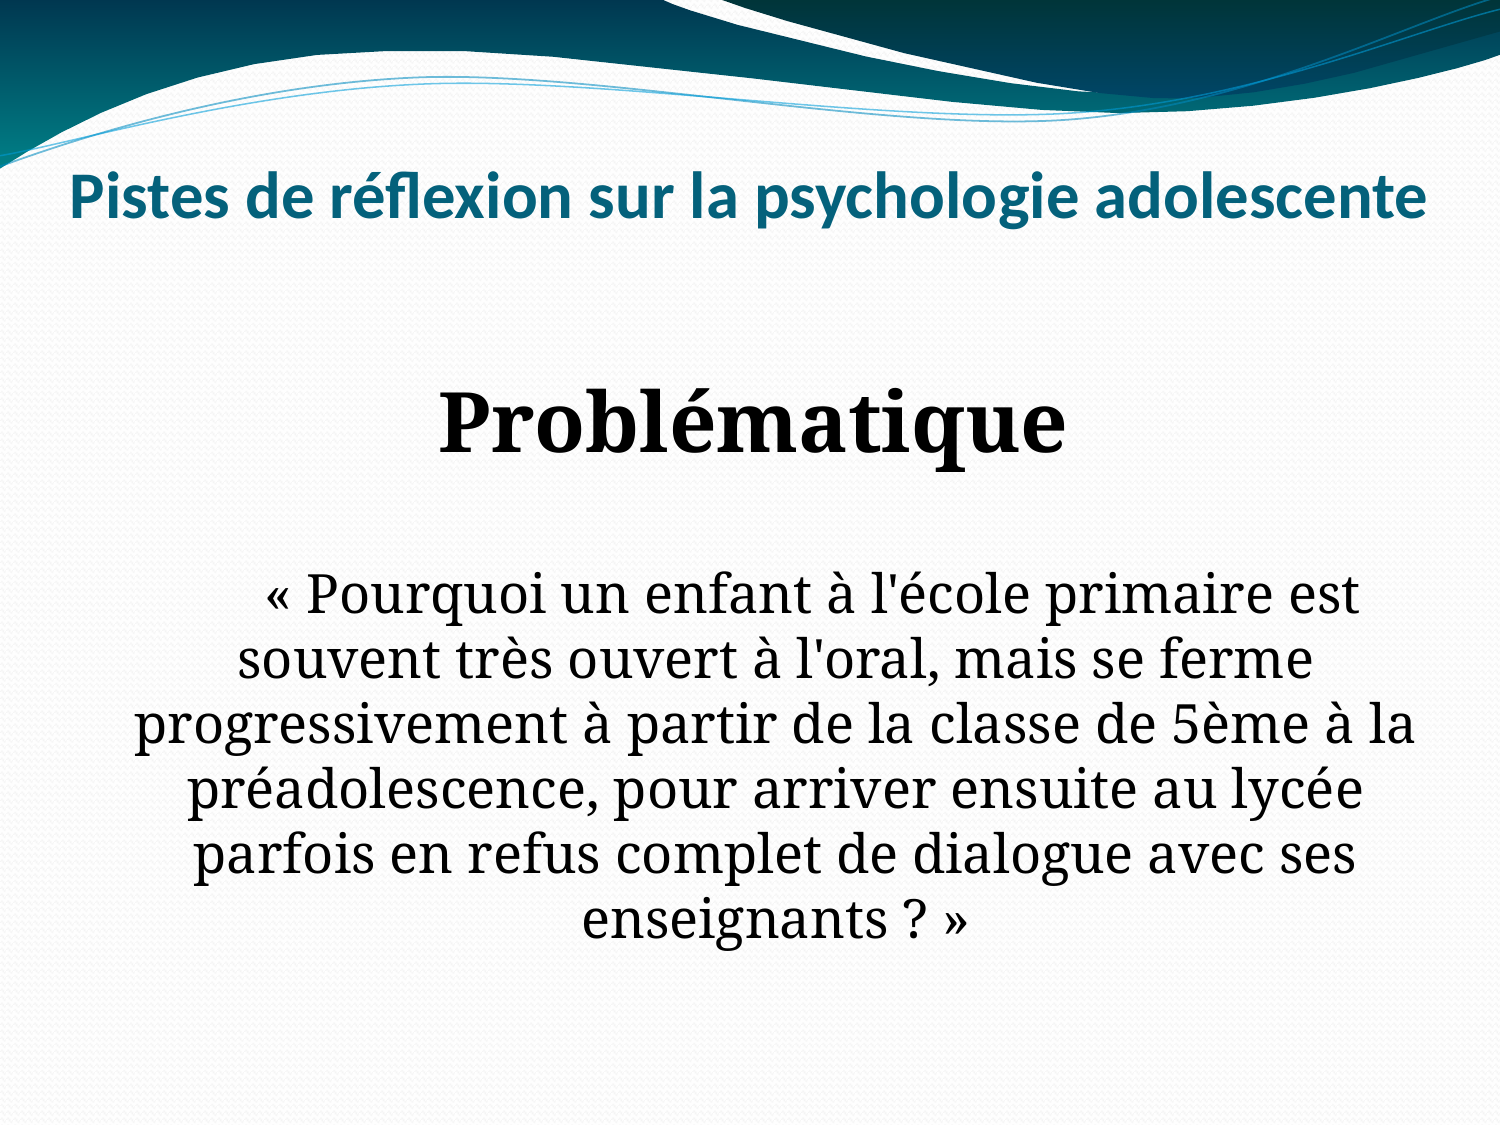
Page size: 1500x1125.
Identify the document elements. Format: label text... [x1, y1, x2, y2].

list Problématique « Pourquoi un enfant à l'école primaire est souvent très ouvert à l'oral, mais se ferme progressivement à partir de la classe de 5ème à la préadolescence, pour arriver ensuite au lycée parfois en refus complet de dialogue avec ses enseignants ? » [29, 361, 1471, 1038]
title Pistes de réflexion sur la psychologie adolescente [0, 54, 1500, 232]
